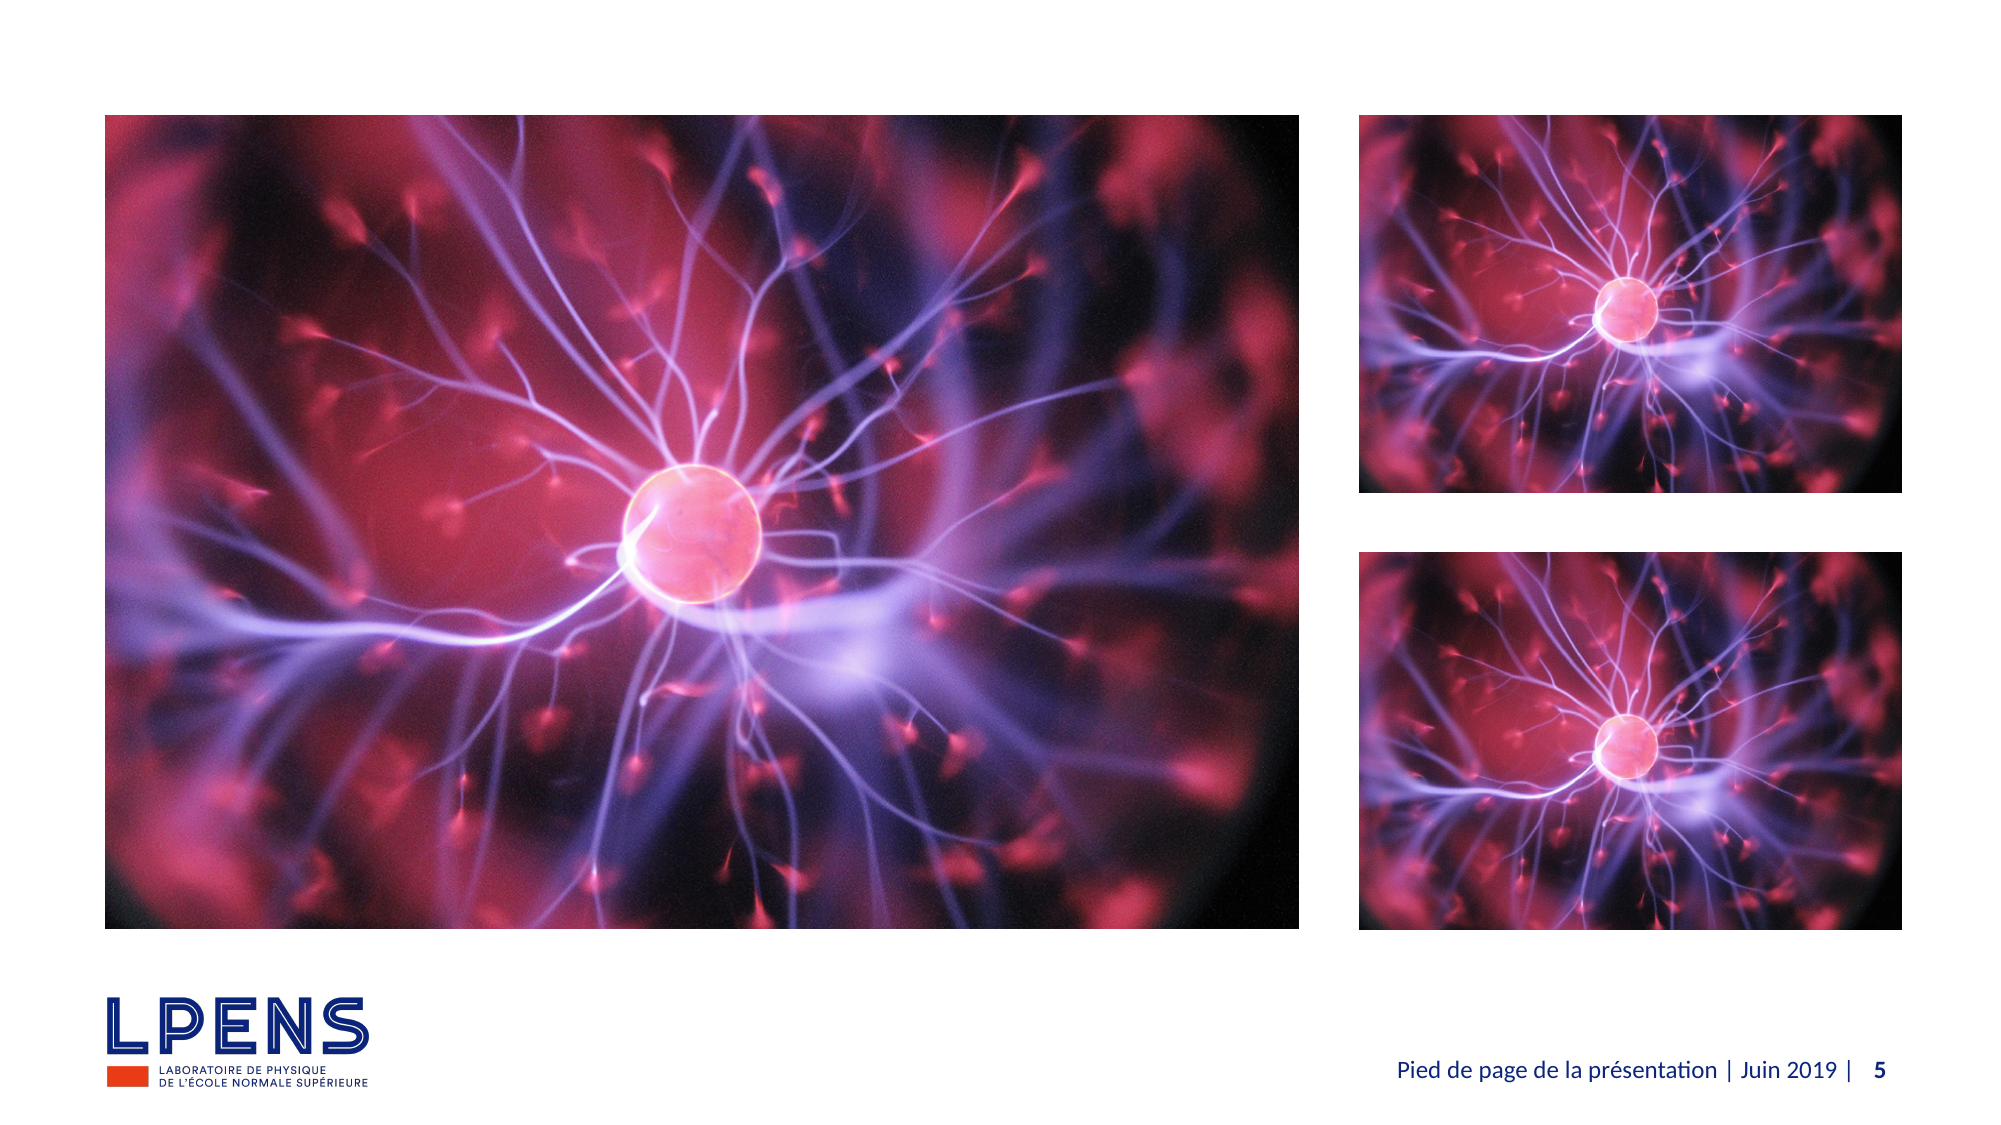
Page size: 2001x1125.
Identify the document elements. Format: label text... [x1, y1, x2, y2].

picture [105, 115, 1299, 930]
footer Pied de page de la présentation | Juin 2019 | [866, 1045, 1813, 1087]
picture [107, 997, 369, 1087]
slide_number <numéro> [1813, 1045, 1902, 1087]
picture [1359, 115, 1902, 493]
picture [1359, 552, 1902, 930]
